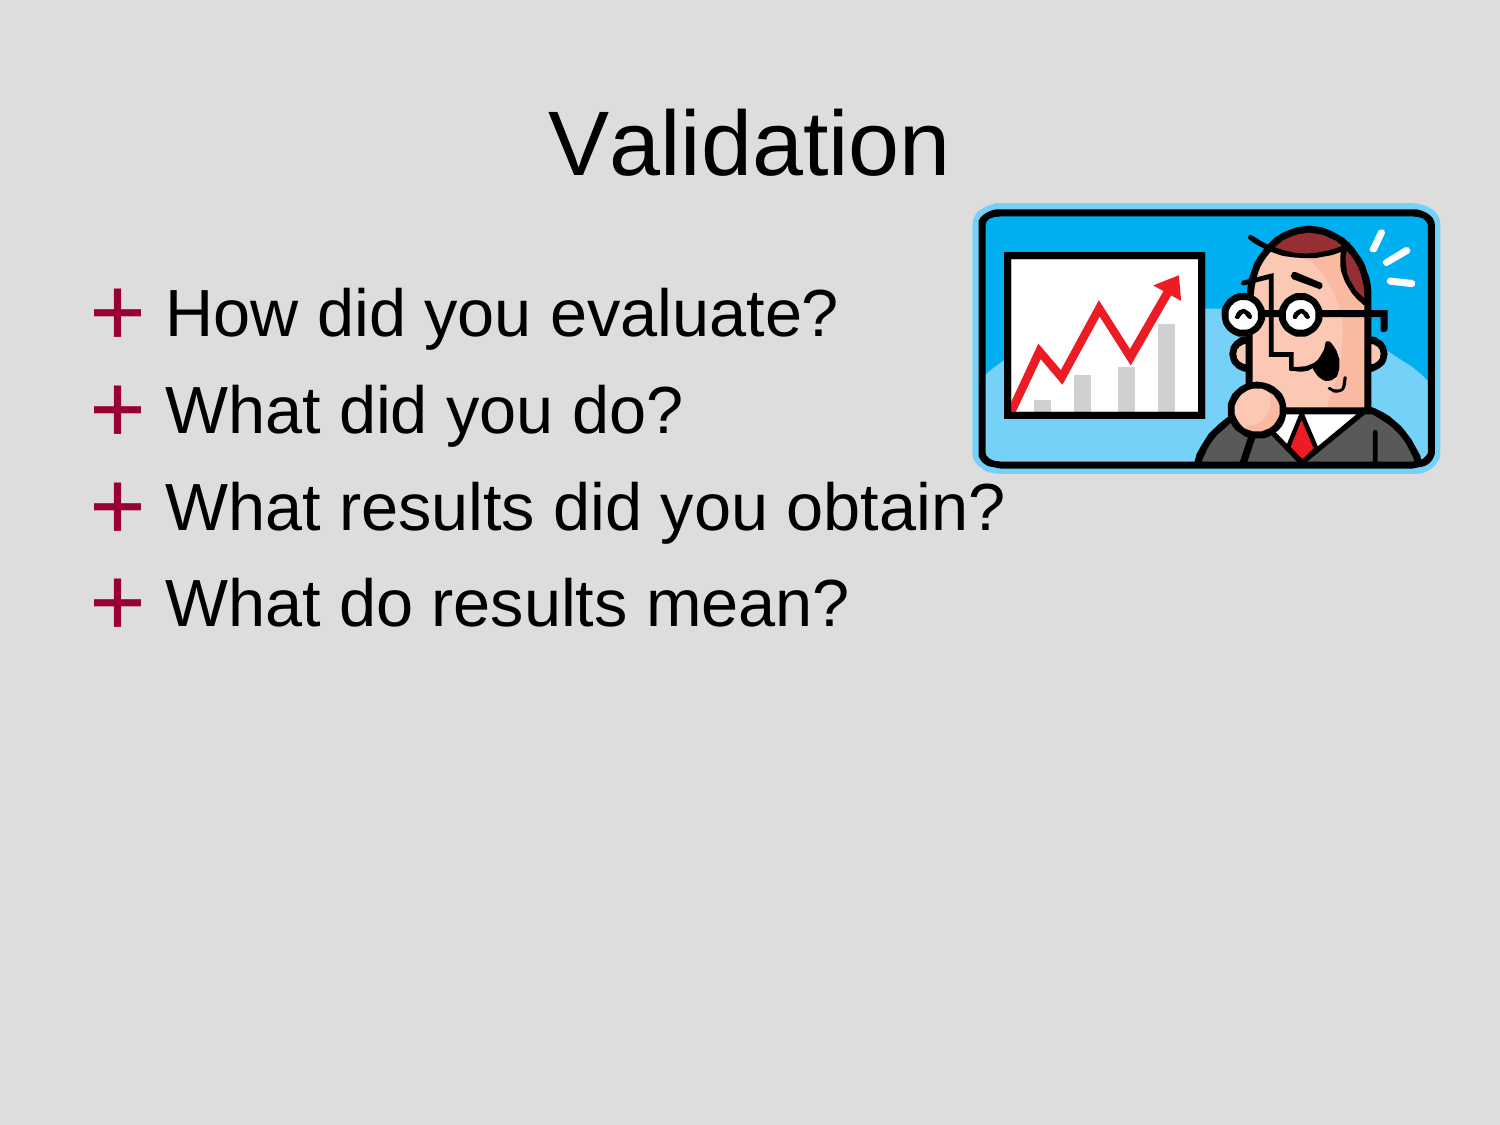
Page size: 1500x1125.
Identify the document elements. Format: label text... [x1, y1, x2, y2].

list How did you evaluate? What did you do? What results did you obtain? What do results mean? [75, 262, 1426, 1006]
picture [972, 203, 1441, 474]
title Validation [75, 45, 1426, 233]
